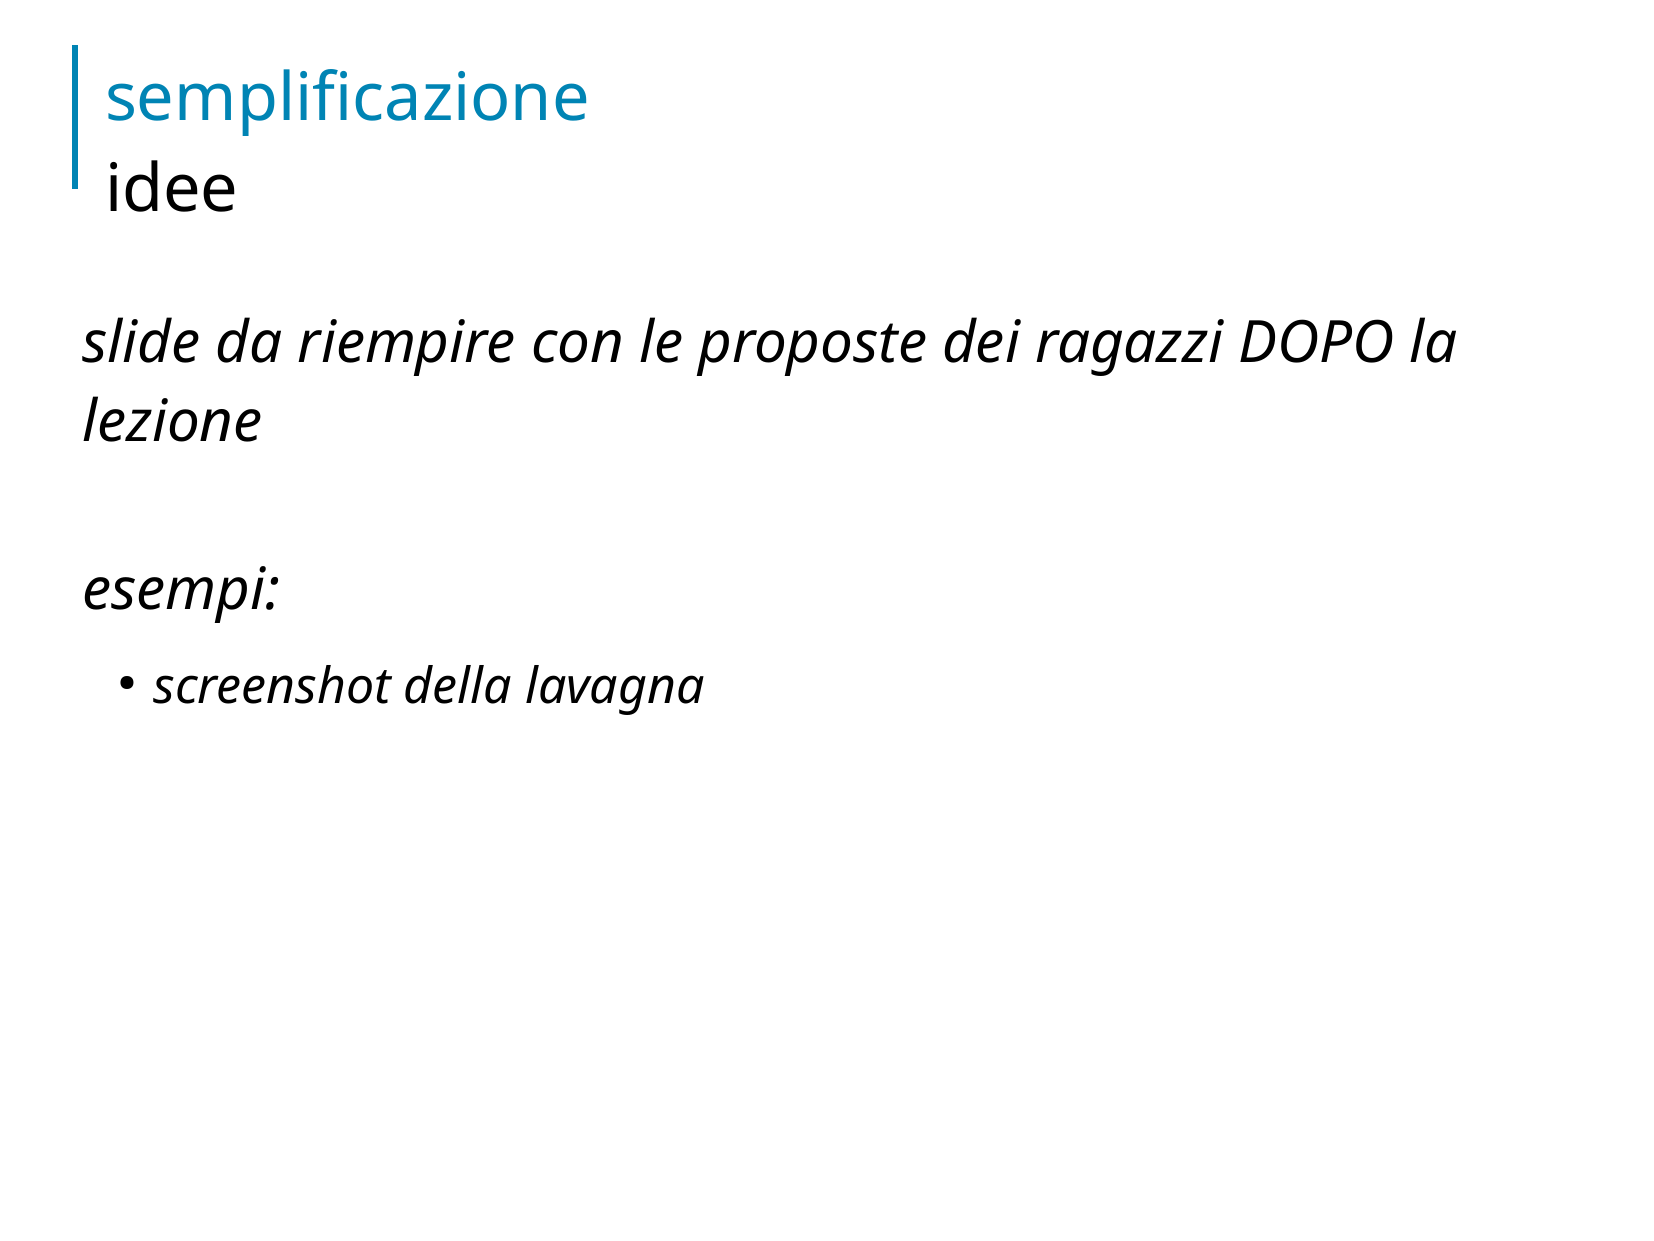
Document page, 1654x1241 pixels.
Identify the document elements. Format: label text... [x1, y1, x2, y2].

list slide da riempire con le proposte dei ragazzi DOPO la lezione esempi: screenshot della lavagna [82, 300, 1571, 1126]
title semplificazione idee [105, 49, 1571, 200]
